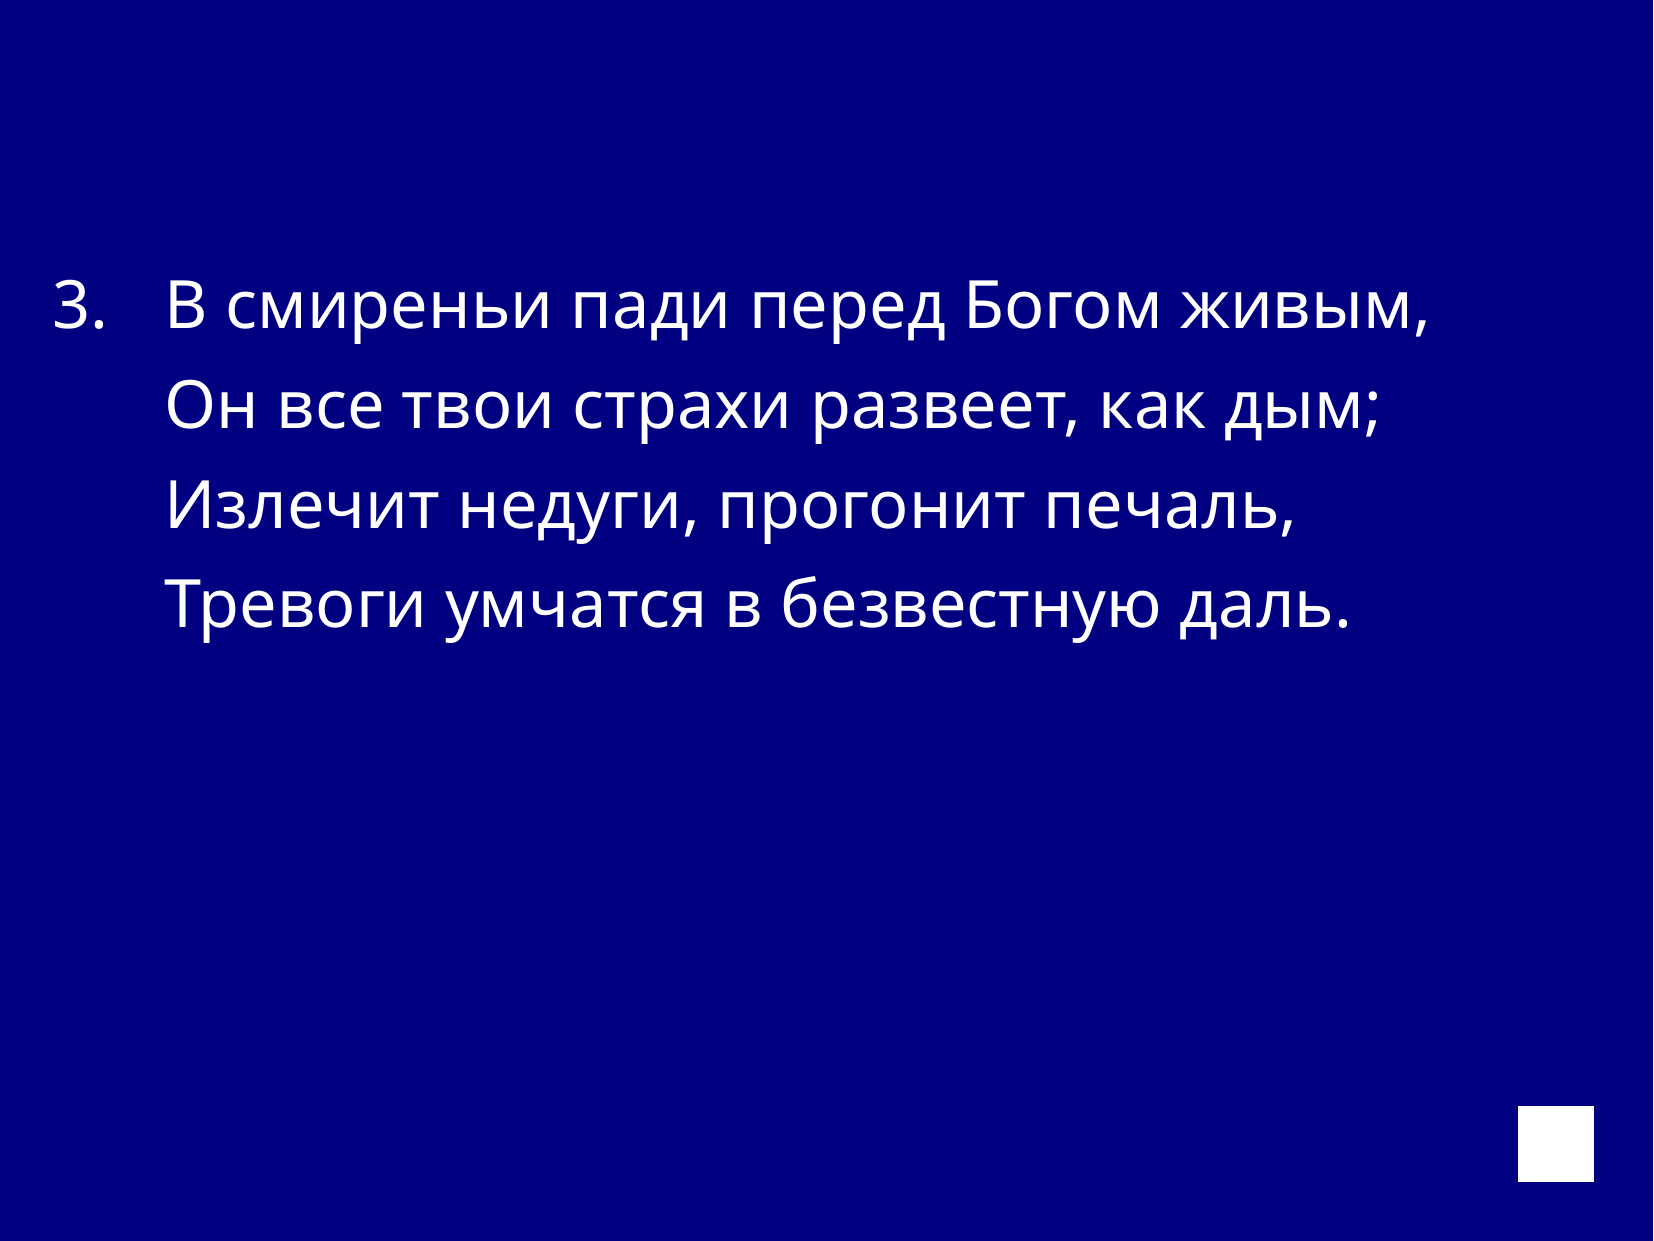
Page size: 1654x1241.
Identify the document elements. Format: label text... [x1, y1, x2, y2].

text_box 3. В смиреньи пади перед Богом живым, Он все твои страхи развеет, как дым; Излечит недуги, прогонит печаль, Тревоги умчатся в безвестную даль. [37, 150, 1653, 1163]
text_box [1518, 1163, 1594, 1182]
